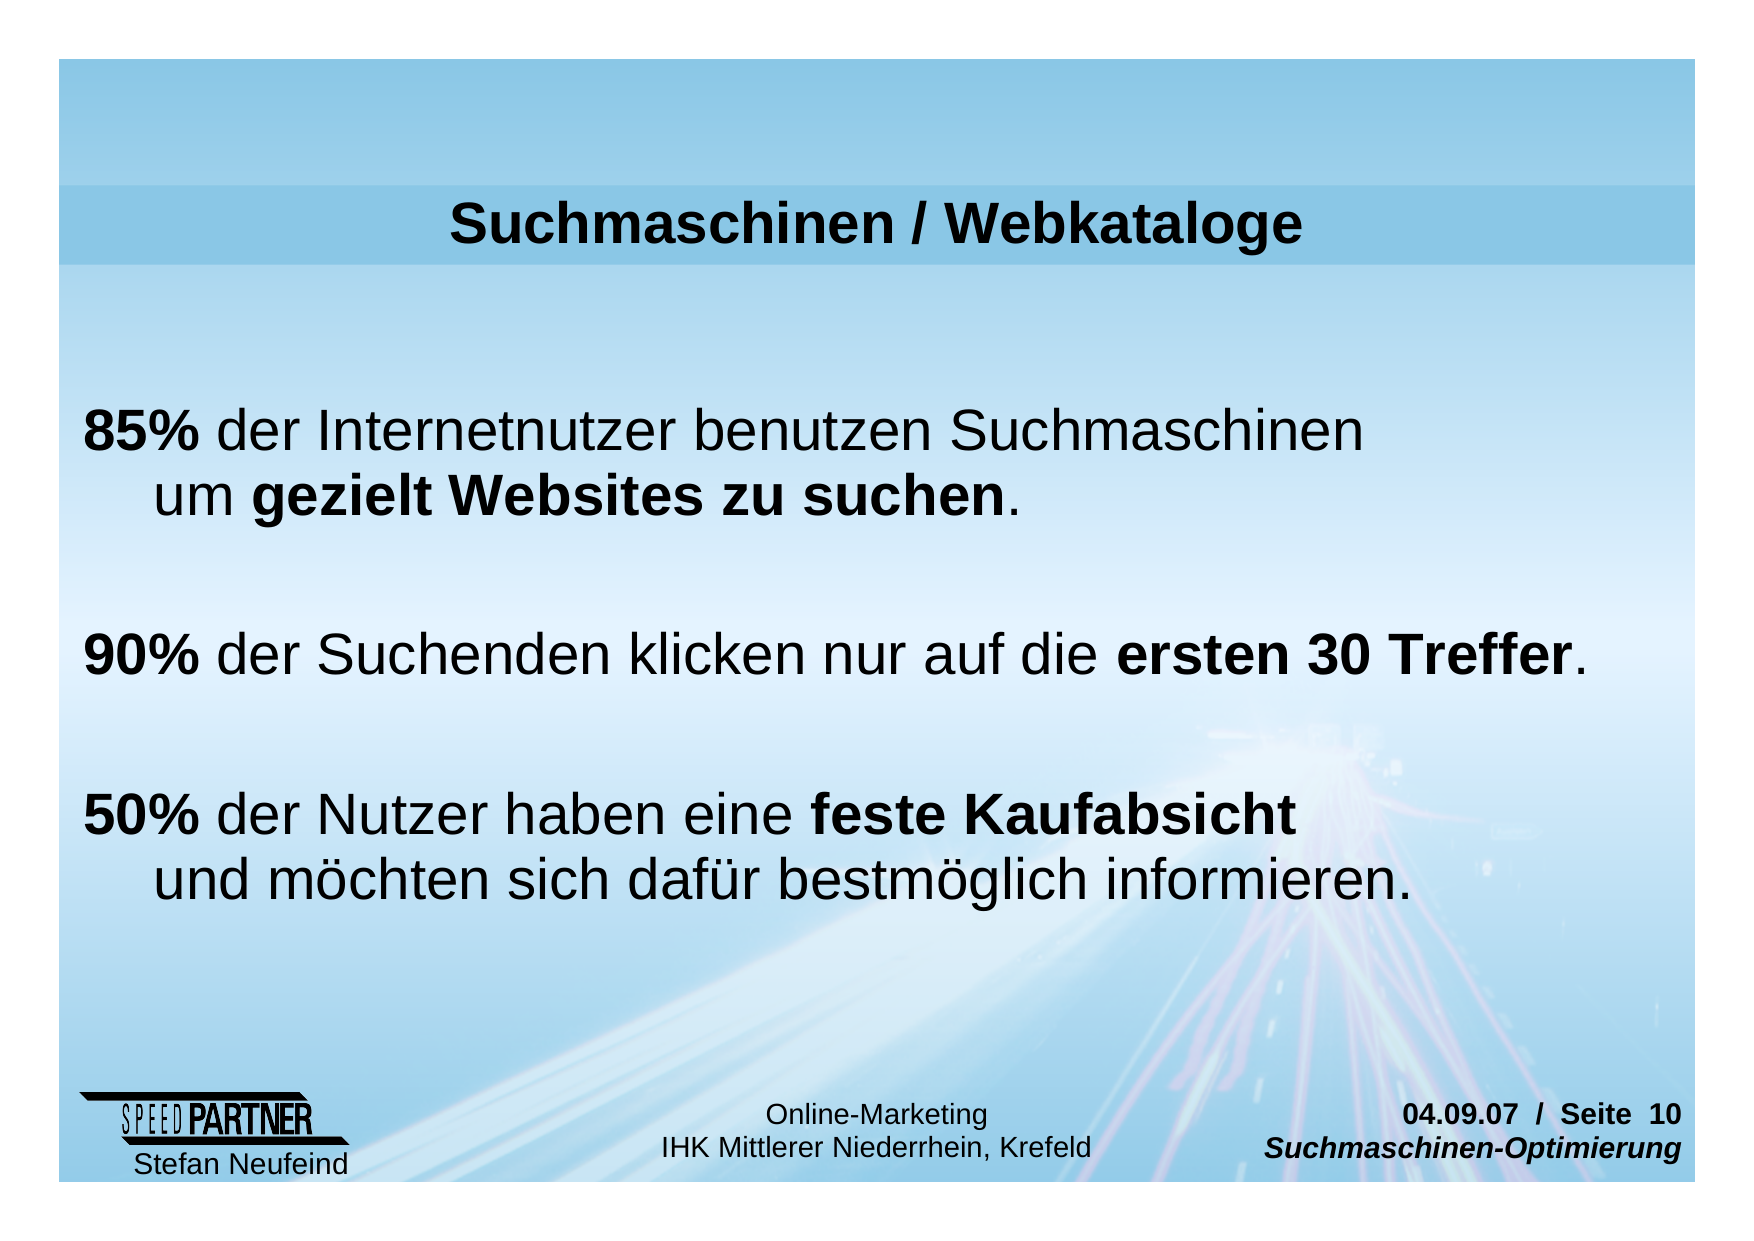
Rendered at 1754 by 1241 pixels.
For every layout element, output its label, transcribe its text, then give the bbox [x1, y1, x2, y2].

picture [59, 59, 1695, 185]
list 85% der Internetnutzer benutzen Suchmaschinen um gezielt Websites zu suchen. 90% der Suchenden klicken nur auf die ersten 30 Treffer. 50% der Nutzer haben eine feste Kaufabsicht und möchten sich dafür bestmöglich informieren. [71, 397, 1695, 1055]
picture [59, 265, 1695, 1182]
title Suchmaschinen / Webkataloge [59, 190, 1695, 257]
